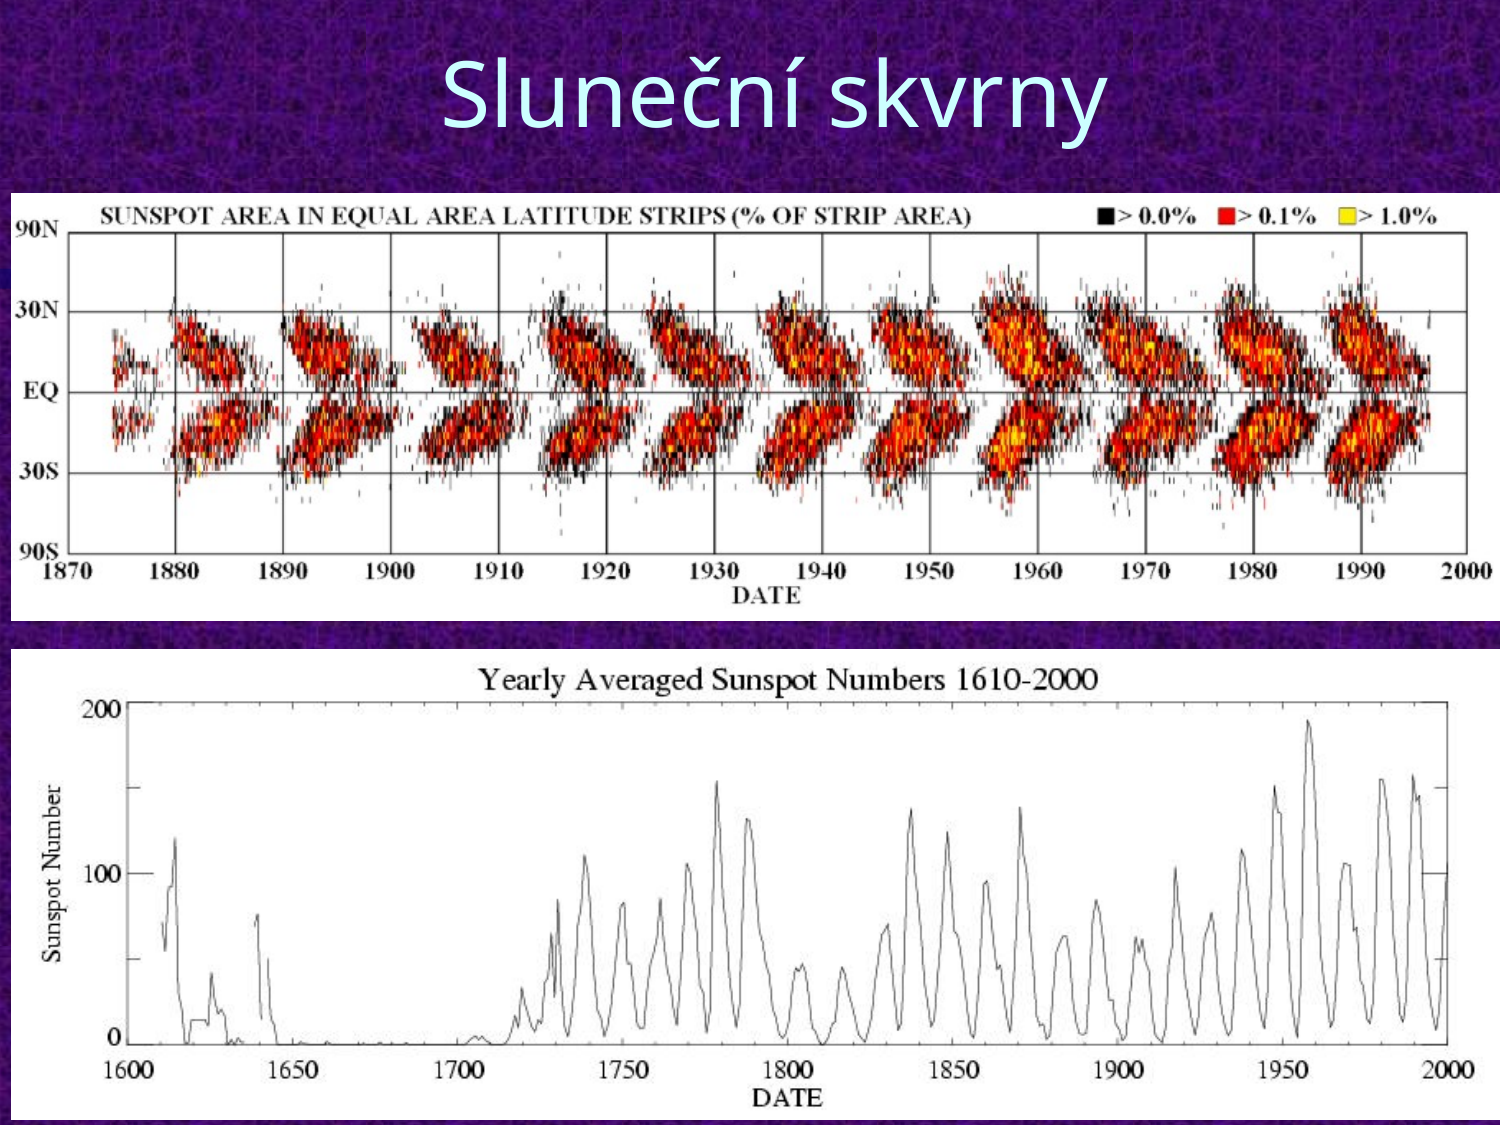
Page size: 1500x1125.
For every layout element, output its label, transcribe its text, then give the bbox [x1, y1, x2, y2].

picture [0, 0, 1500, 1125]
text_box Sluneční skvrny [137, 24, 1413, 163]
